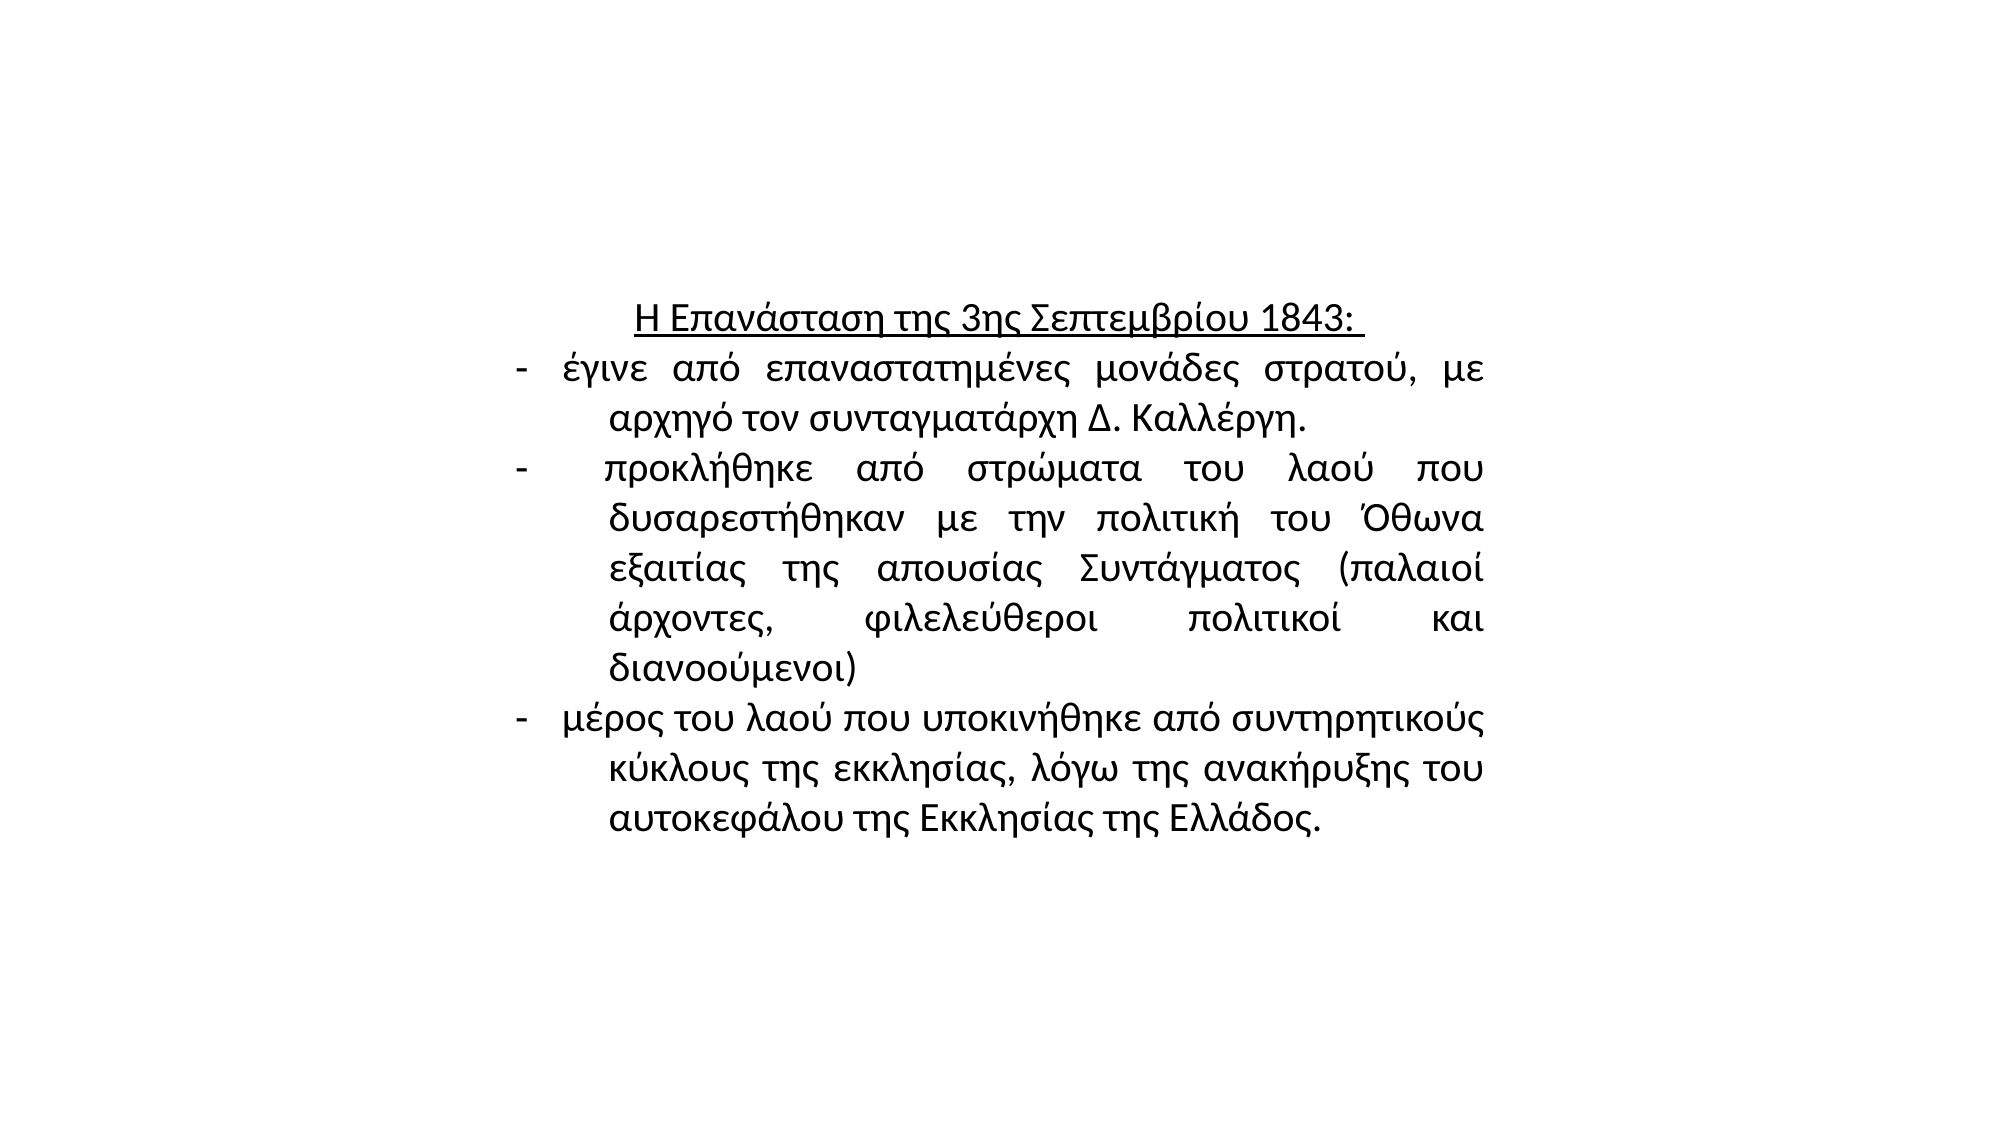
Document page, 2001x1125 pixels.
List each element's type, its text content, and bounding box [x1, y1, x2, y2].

text_box Η Επανάσταση της 3ης Σεπτεμβρίου 1843: έγινε από επαναστατημένες μονάδες στρατού, με αρχηγό τον συνταγματάρχη Δ. Καλλέργη. προκλήθηκε από στρώματα του λαού που δυσαρεστήθηκαν με την πολιτική του Όθωνα εξαιτίας της απουσίας Συντάγματος (παλαιοί άρχοντες, φιλελεύθεροι πολιτικοί και διανοούμενοι) μέρος του λαού που υποκινήθηκε από συντηρητικούς κύκλους της εκκλησίας, λόγω της ανακήρυξης του αυτοκεφάλου της Εκκλησίας της Ελλάδος. [499, 282, 1500, 803]
